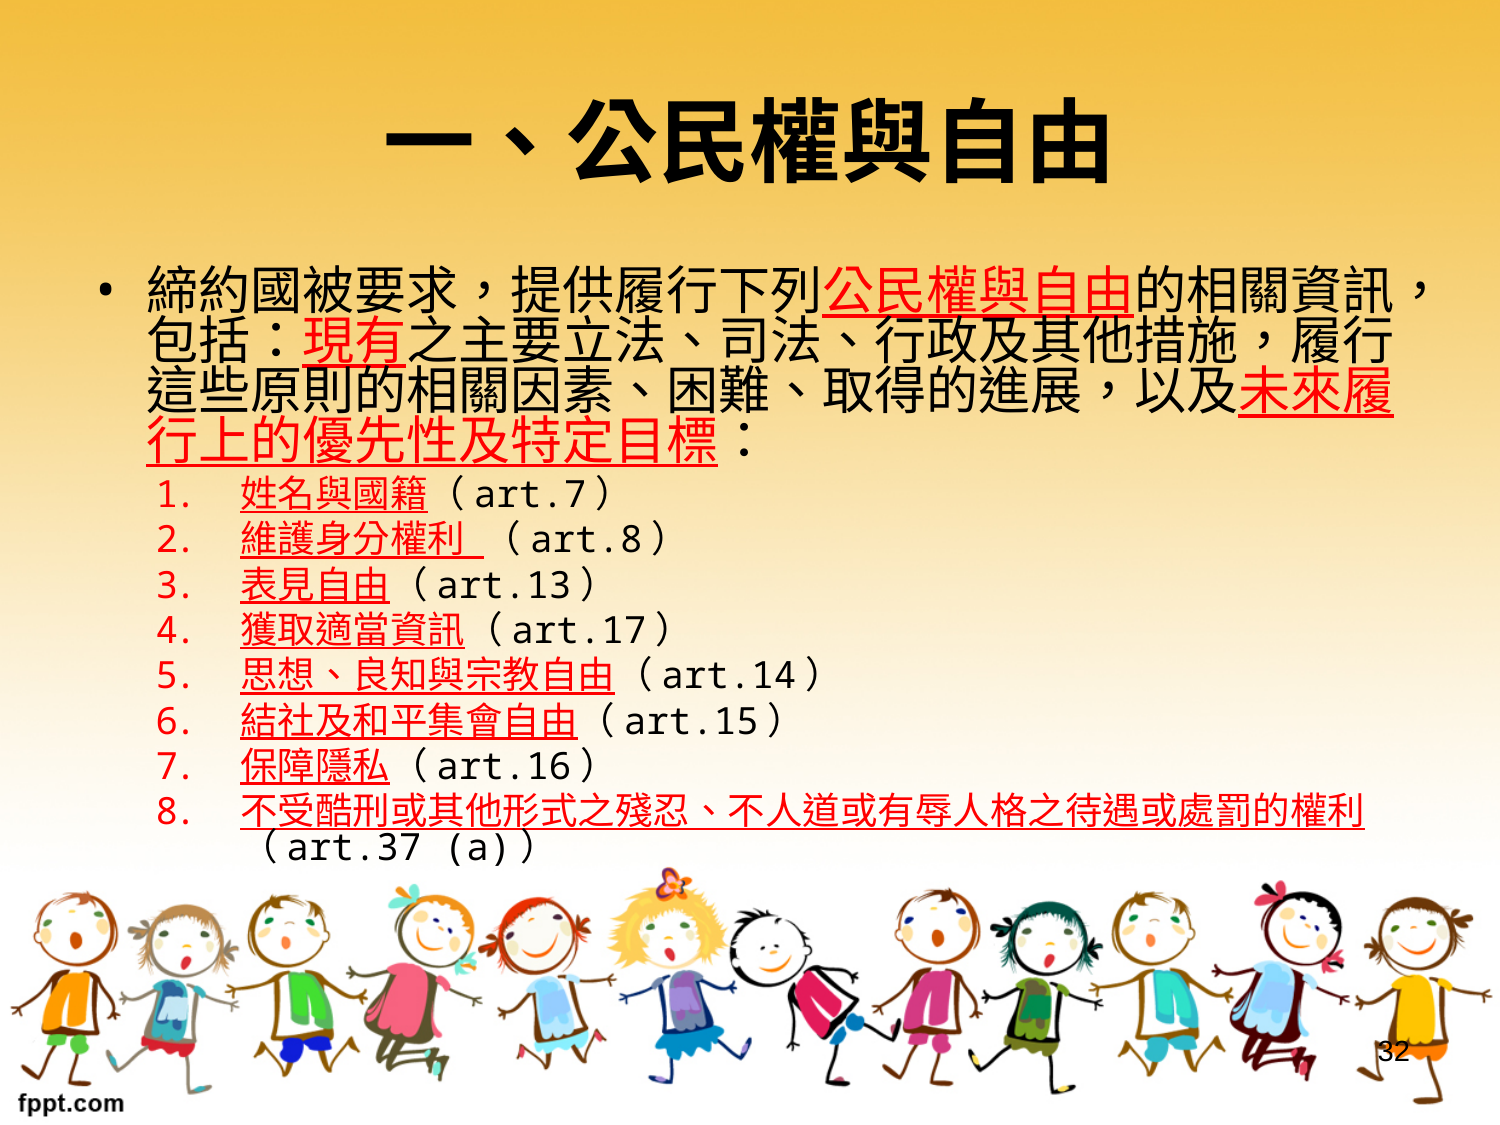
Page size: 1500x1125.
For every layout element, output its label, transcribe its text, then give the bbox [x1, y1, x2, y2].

text_box <編號> [1074, 1024, 1426, 1103]
picture [0, 0, 1500, 1125]
title 一、公民權與自由 [75, 45, 1426, 233]
list 締約國被要求，提供履行下列公民權與自由的相關資訊，包括：現有之主要立法、司法、行政及其他措施，履行這些原則的相關因素、困難、取得的進展，以及未來履行上的優先性及特定目標： 姓名與國籍（art.7） 維護身分權利 （art.8） 表見自由（art.13） 獲取適當資訊（art.17） 思想、良知與宗教自由（art.14） 結社及和平集會自由（art.15） 保障隱私（art.16） 不受酷刑或其他形式之殘忍、不人道或有辱人格之待遇或處罰的權利（art.37 (a)） [75, 262, 1426, 1005]
